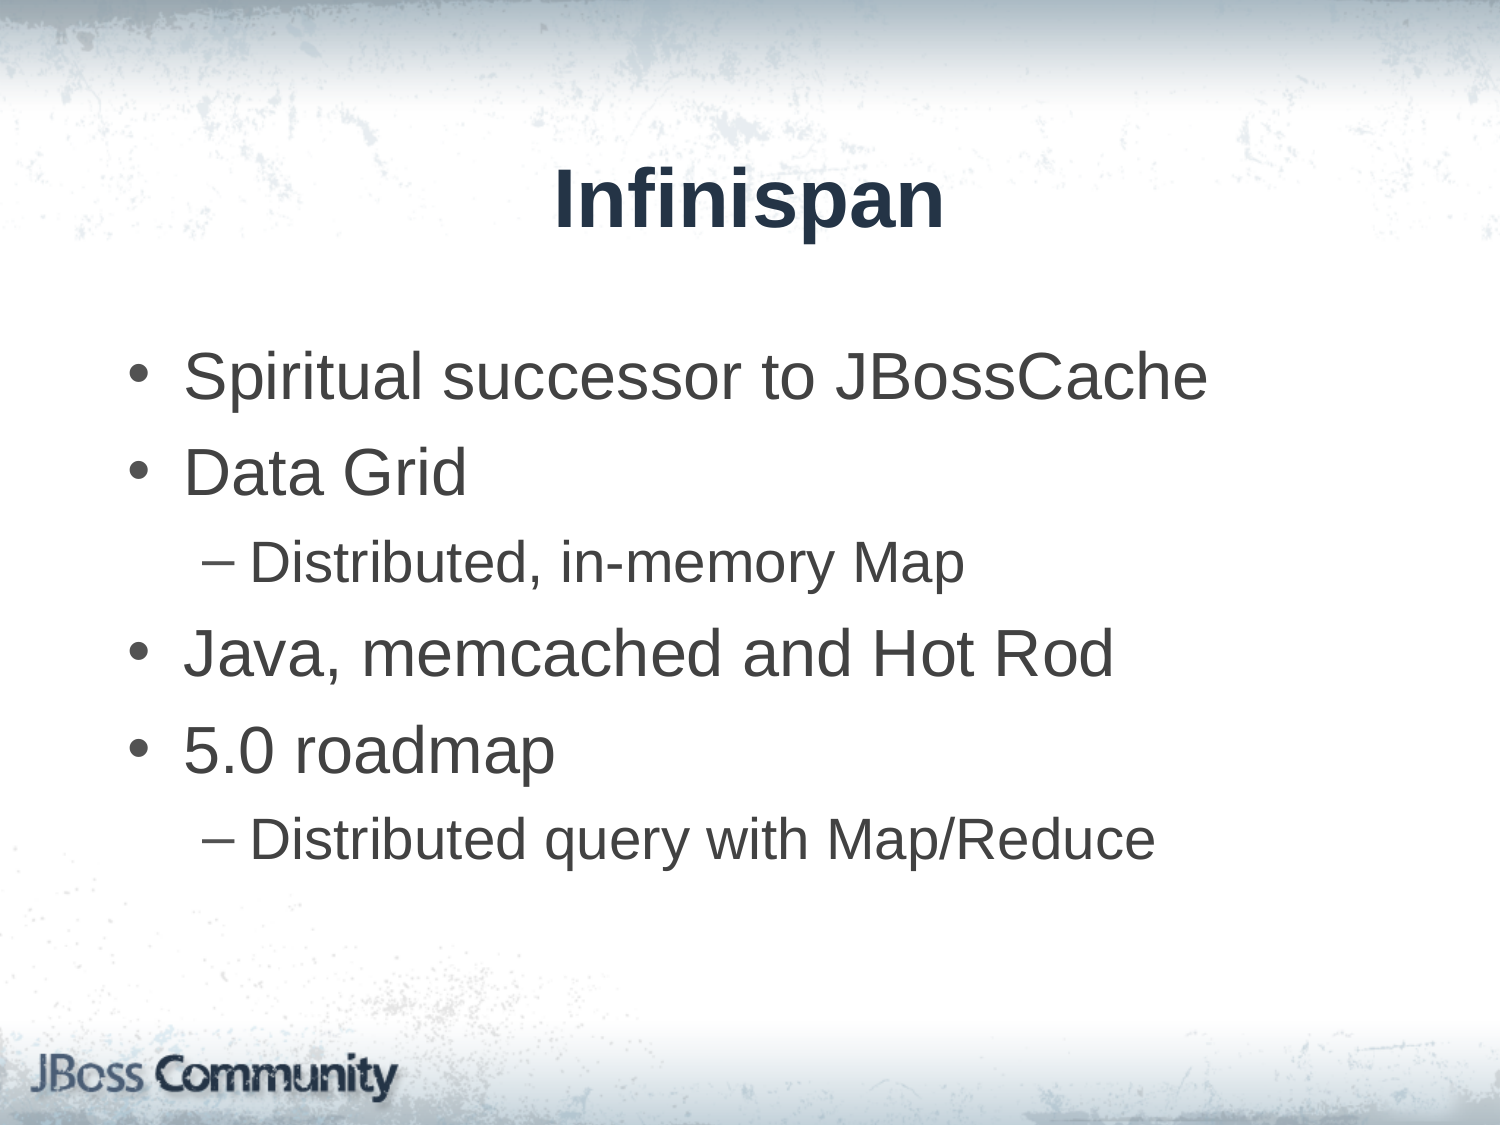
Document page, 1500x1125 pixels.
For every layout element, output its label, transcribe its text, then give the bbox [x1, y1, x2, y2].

picture [0, 0, 1500, 1125]
list Spiritual successor to JBossCache Data Grid Distributed, in-memory Map Java, memcached and Hot Rod 5.0 roadmap Distributed query with Map/Reduce [112, 324, 1388, 1001]
title Infinispan [112, 68, 1388, 320]
